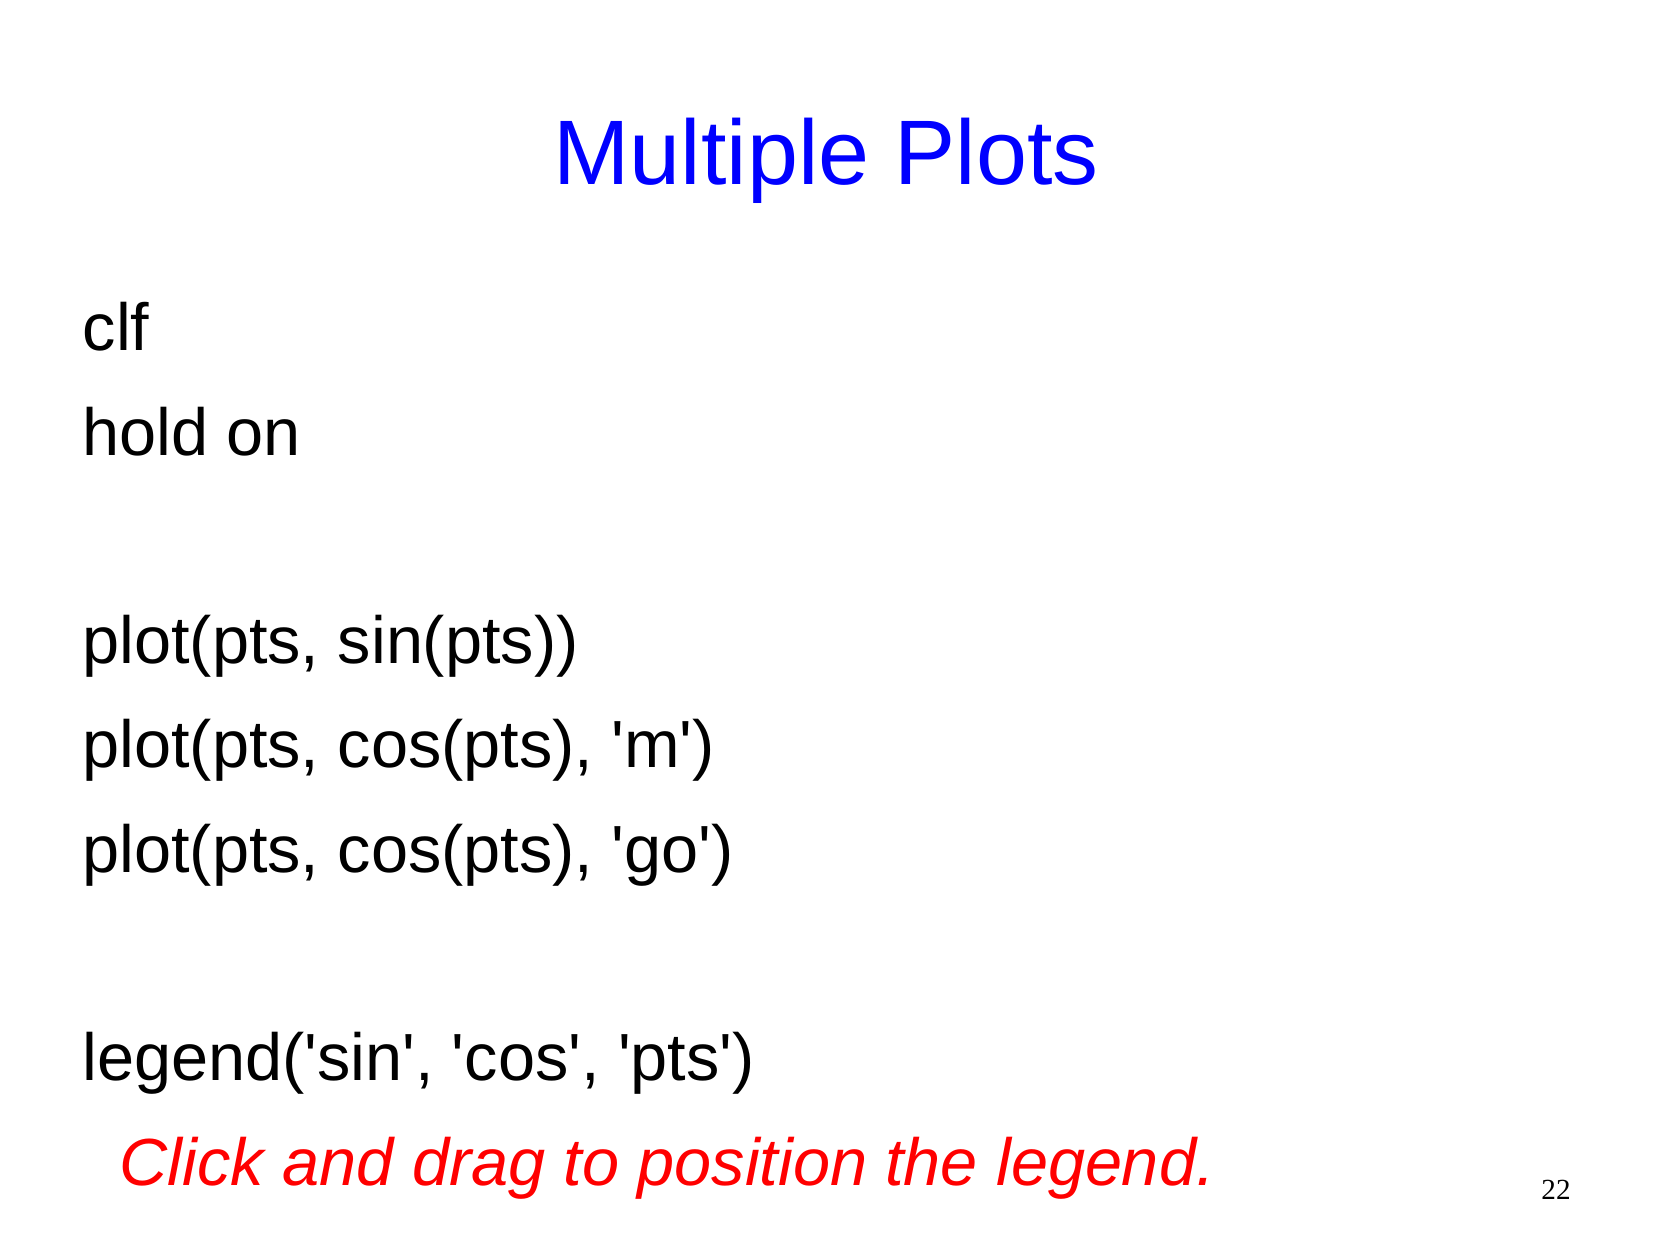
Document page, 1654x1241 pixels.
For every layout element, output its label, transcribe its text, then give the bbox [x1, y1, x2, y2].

list clf hold on plot(pts, sin(pts)) plot(pts, cos(pts), 'm') plot(pts, cos(pts), 'go') legend('sin', 'cos', 'pts') Click and drag to position the legend. [82, 290, 1571, 1200]
title Multiple Plots [82, 49, 1571, 257]
